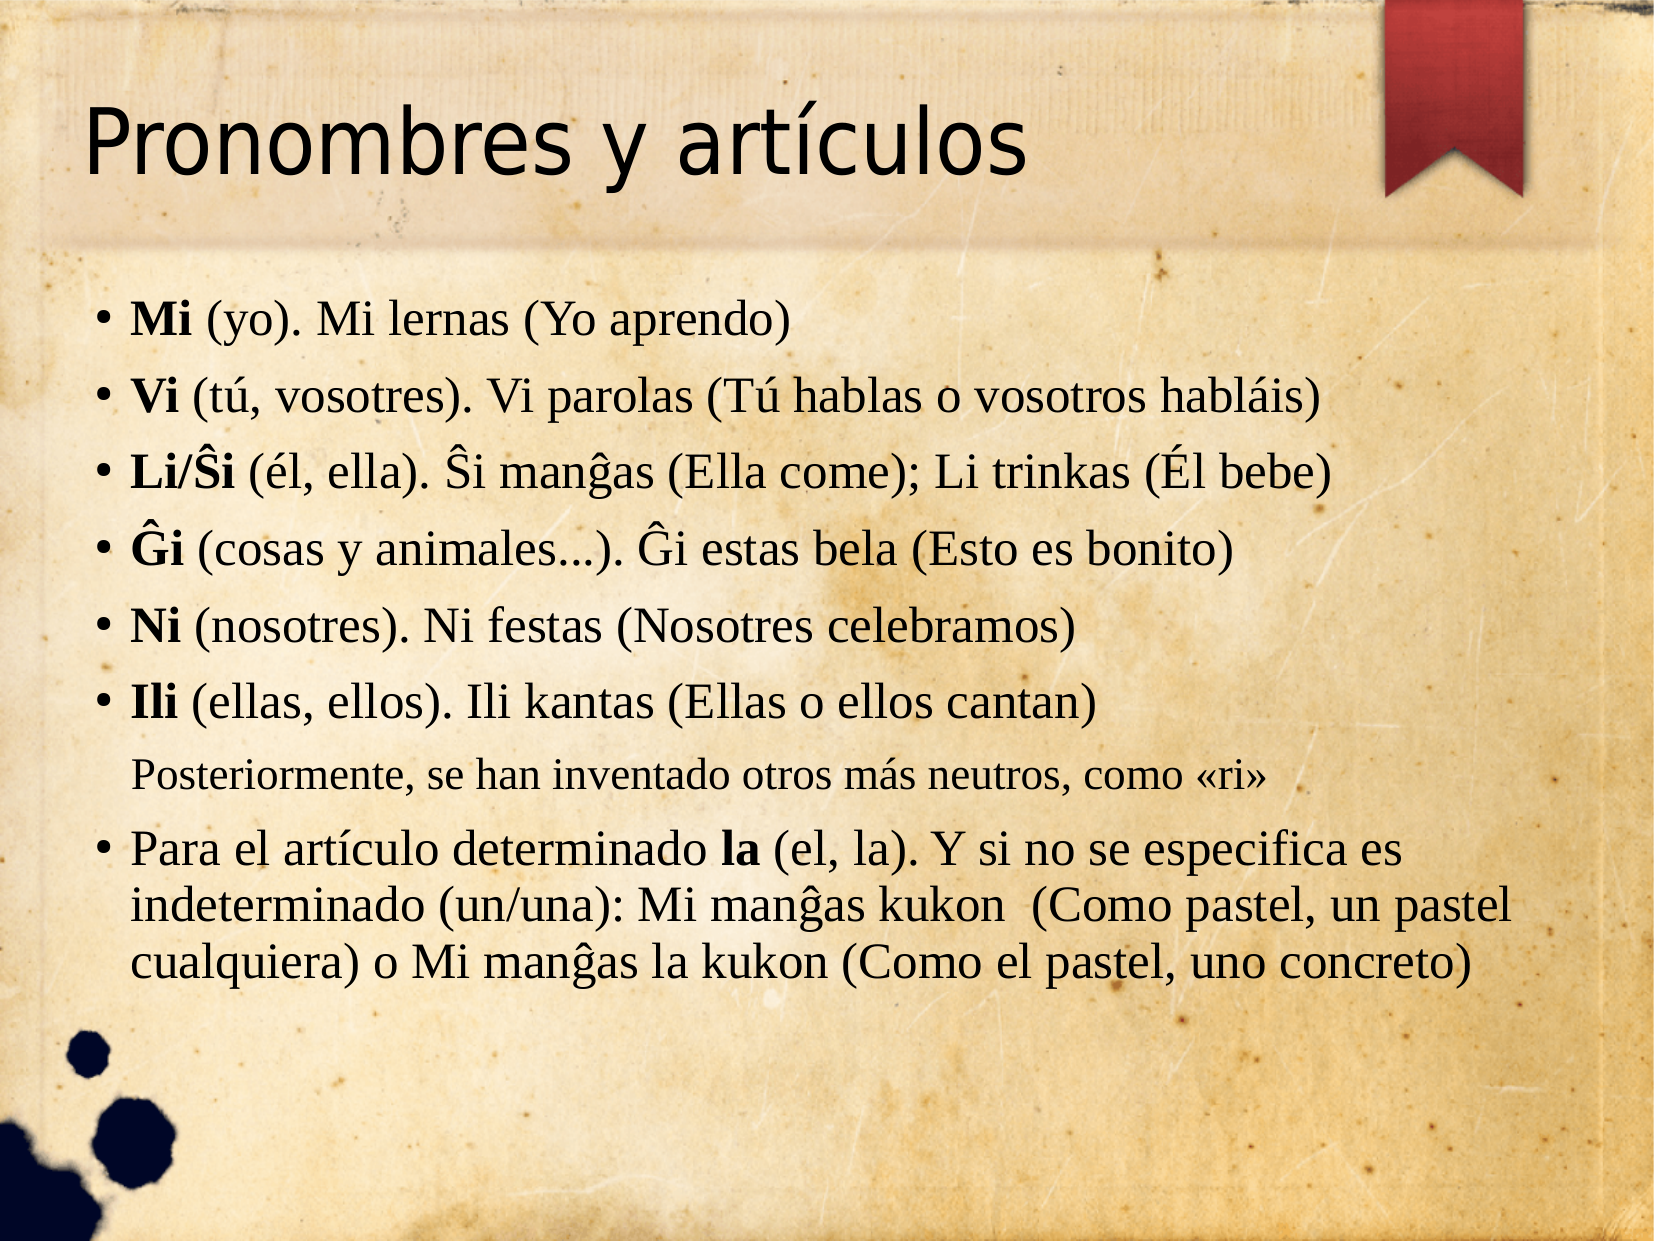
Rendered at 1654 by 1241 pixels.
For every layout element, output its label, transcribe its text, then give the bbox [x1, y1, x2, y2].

picture [0, 0, 1654, 1241]
title Pronombres y artículos [82, 49, 1347, 237]
list Mi (yo). Mi lernas (Yo aprendo) Vi (tú, vosotres). Vi parolas (Tú hablas o vosotros habláis) Li/Ŝi (él, ella). Ŝi manĝas (Ella come); Li trinkas (Él bebe) Ĝi (cosas y animales...). Ĝi estas bela (Esto es bonito) Ni (nosotres). Ni festas (Nosotres celebramos) Ili (ellas, ellos). Ili kantas (Ellas o ellos cantan) Posteriormente, se han inventado otros más neutros, como «ri» Para el artículo determinado la (el, la). Y si no se especifica es indeterminado (un/una): Mi manĝas kukon (Como pastel, un pastel cualquiera) o Mi manĝas la kukon (Como el pastel, uno concreto) [82, 290, 1538, 1010]
